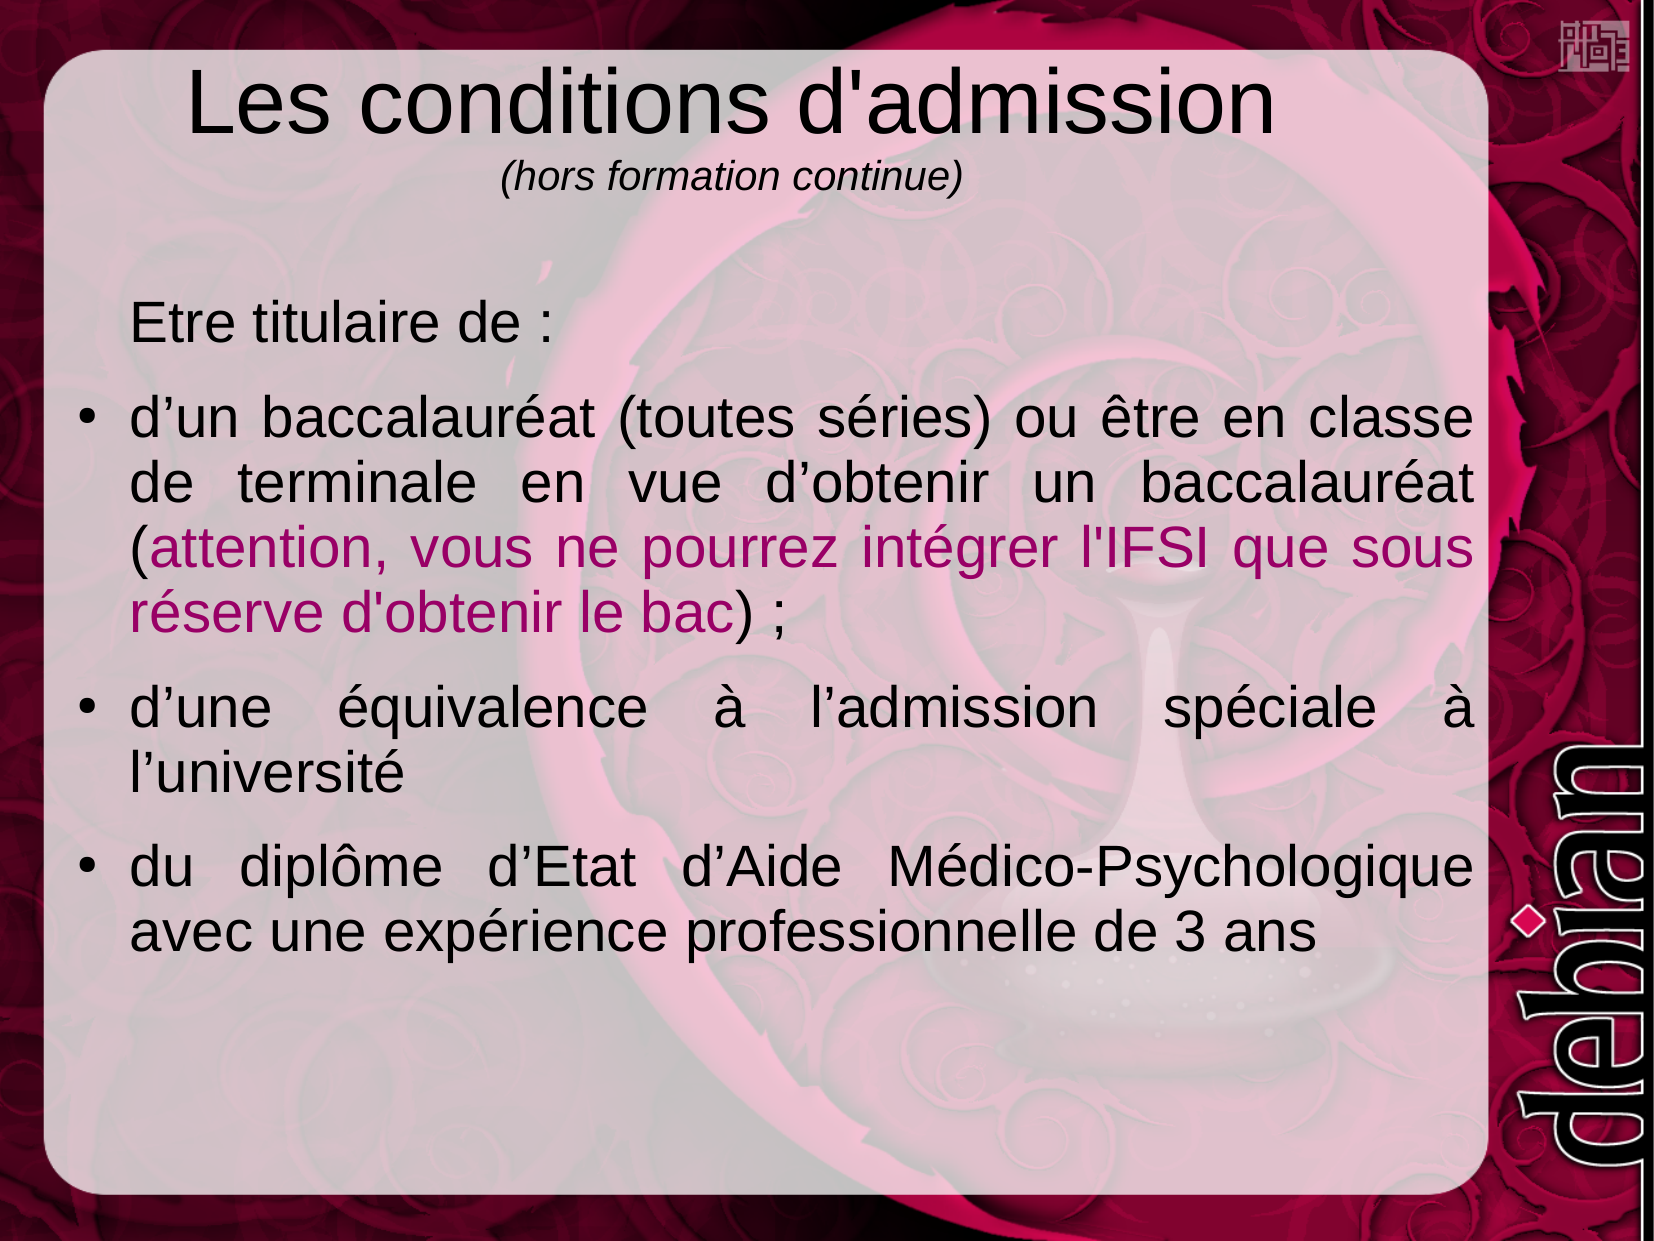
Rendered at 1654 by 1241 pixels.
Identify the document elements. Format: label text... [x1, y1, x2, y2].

list Etre titulaire de : d’un baccalauréat (toutes séries) ou être en classe de terminale en vue d’obtenir un baccalauréat (attention, vous ne pourrez intégrer l'IFSI que sous réserve d'obtenir le bac) ; d’une équivalence à l’admission spéciale à l’université du diplôme d’Etat d’Aide Médico-Psychologique avec une expérience professionnelle de 3 ans [59, 290, 1477, 1109]
picture [0, 0, 1654, 1241]
title Les conditions d'admission (hors formation continue) [23, 49, 1441, 201]
